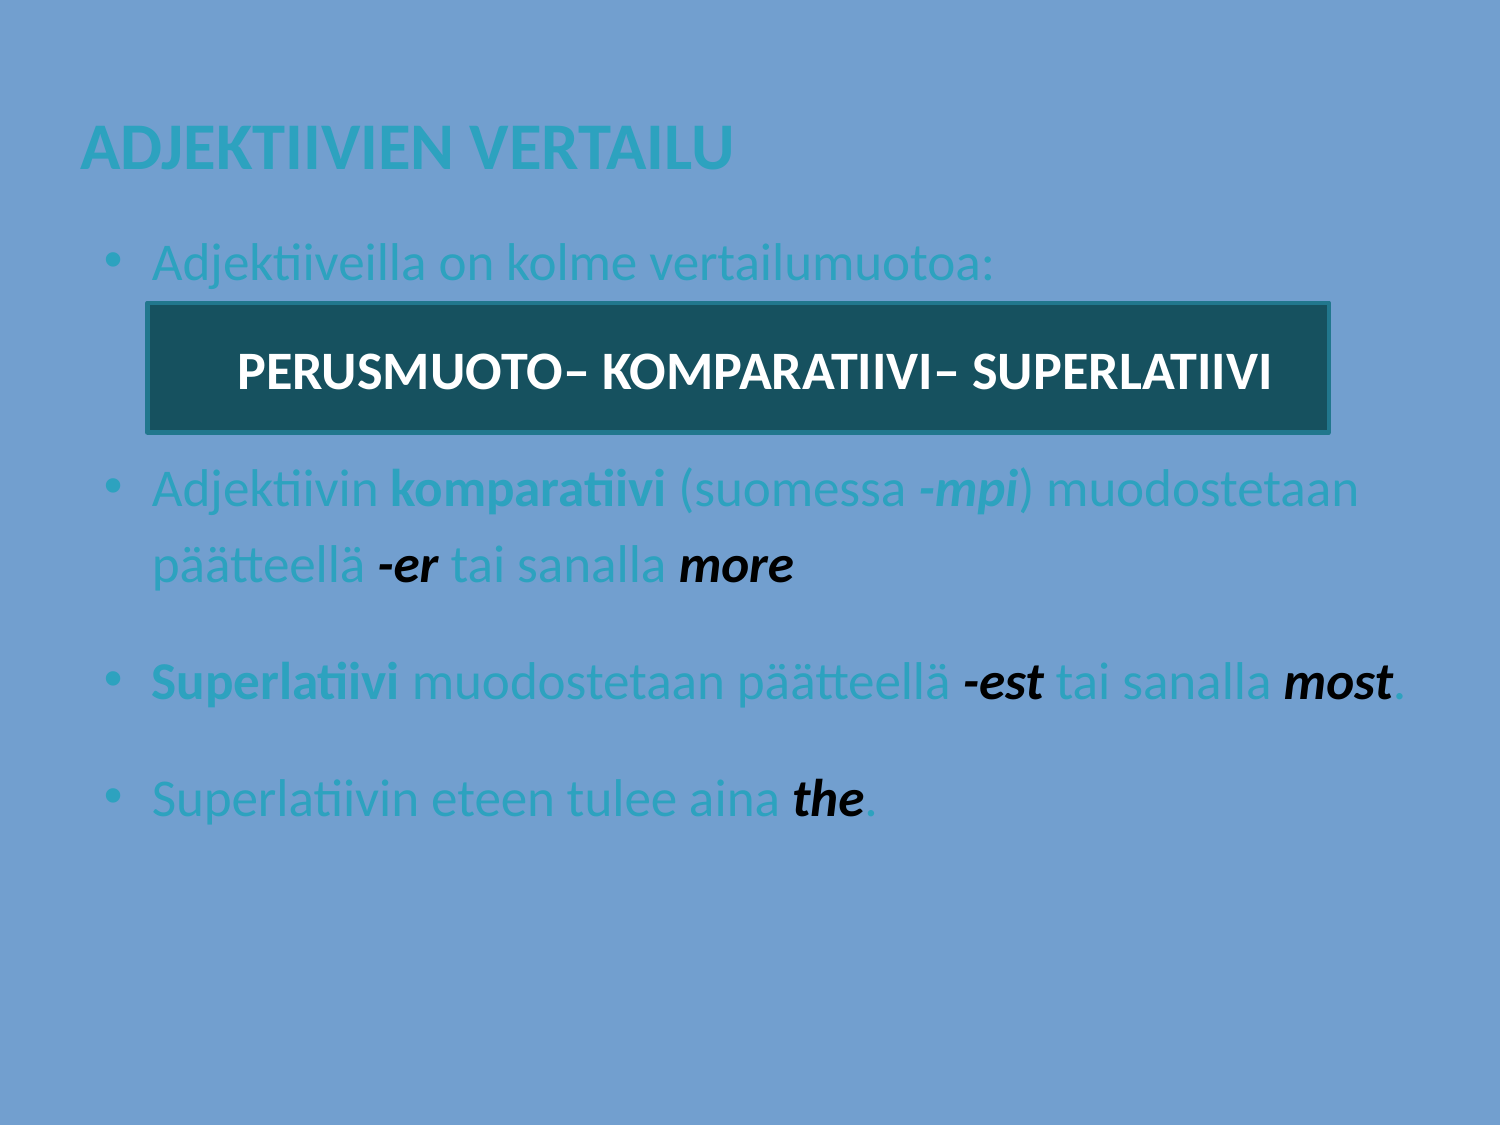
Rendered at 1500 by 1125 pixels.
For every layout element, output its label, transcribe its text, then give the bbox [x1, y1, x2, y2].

title ADJEKTIIVIEN VERTAILU [64, 78, 1415, 209]
list Adjektiiveilla on kolme vertailumuotoa: Adjektiivin komparatiivi (suomessa -mpi) muodostetaan päätteellä -er tai sanalla more Superlatiivi muodostetaan päätteellä -est tai sanalla most. Superlatiivin eteen tulee aina the. [88, 219, 1439, 1024]
text_box PERUSMUOTO– KOMPARATIIVI– SUPERLATIIVI [147, 302, 1329, 433]
